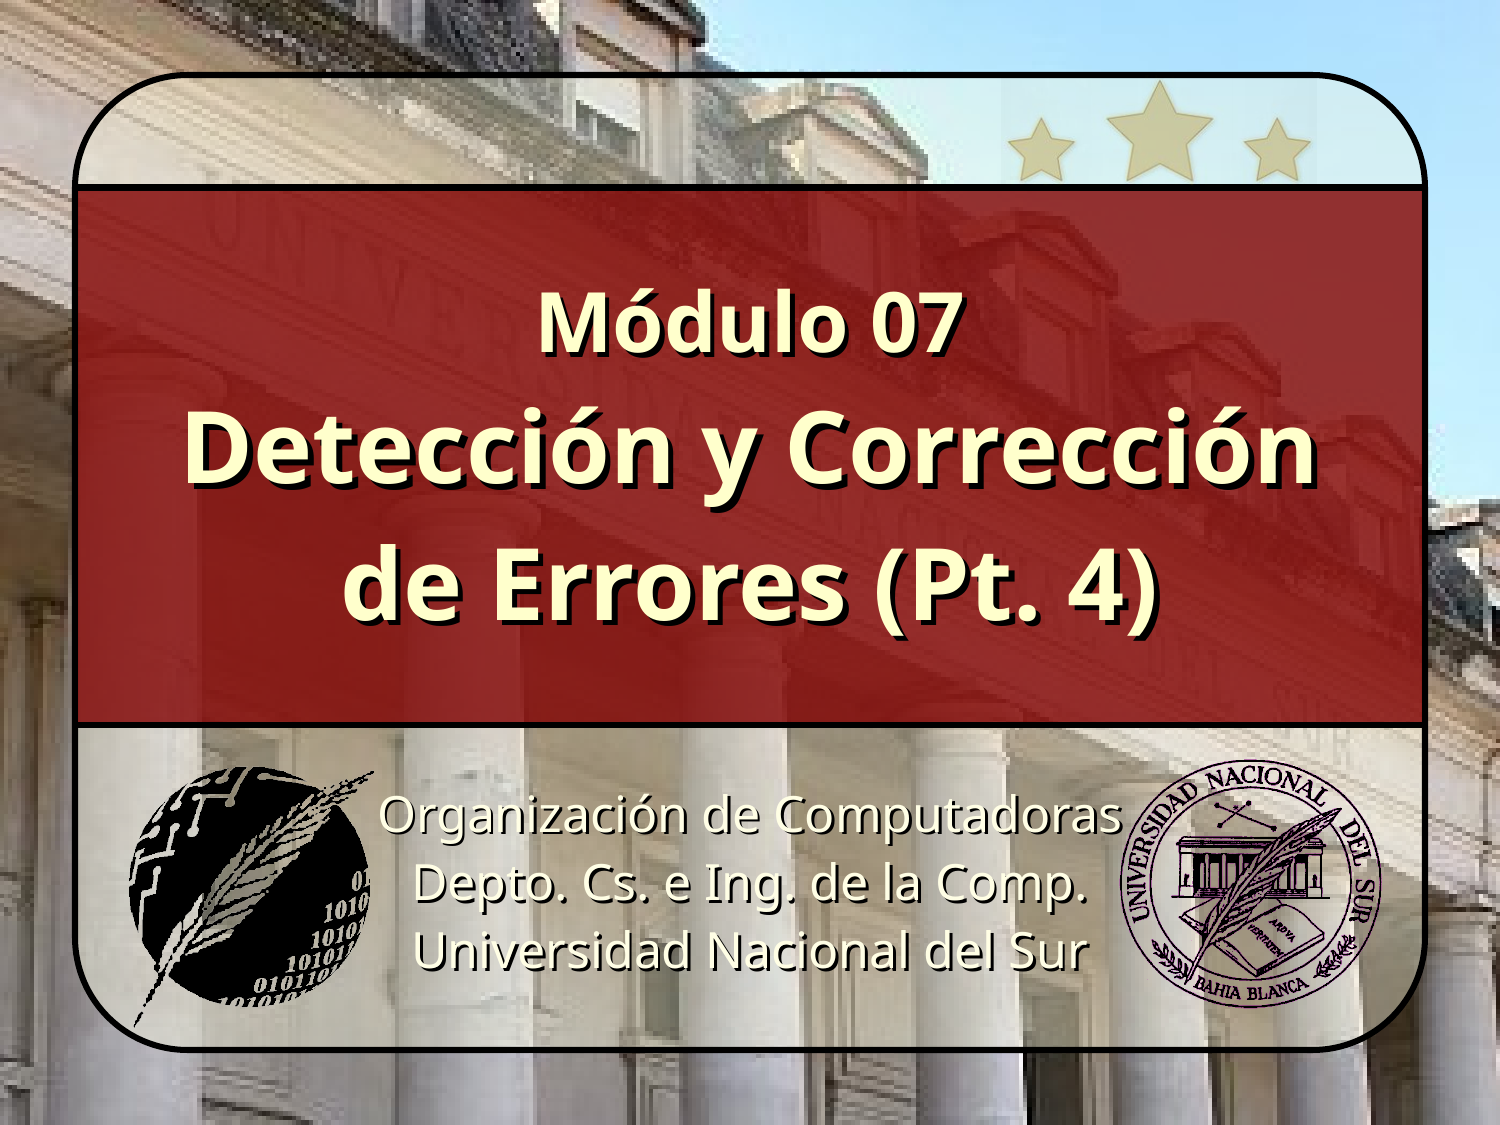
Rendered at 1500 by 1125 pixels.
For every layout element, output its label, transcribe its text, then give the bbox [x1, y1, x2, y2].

title Módulo 07 Detección y Corrección de Errores (Pt. 4) [128, 187, 1372, 726]
picture [0, 0, 1500, 1125]
